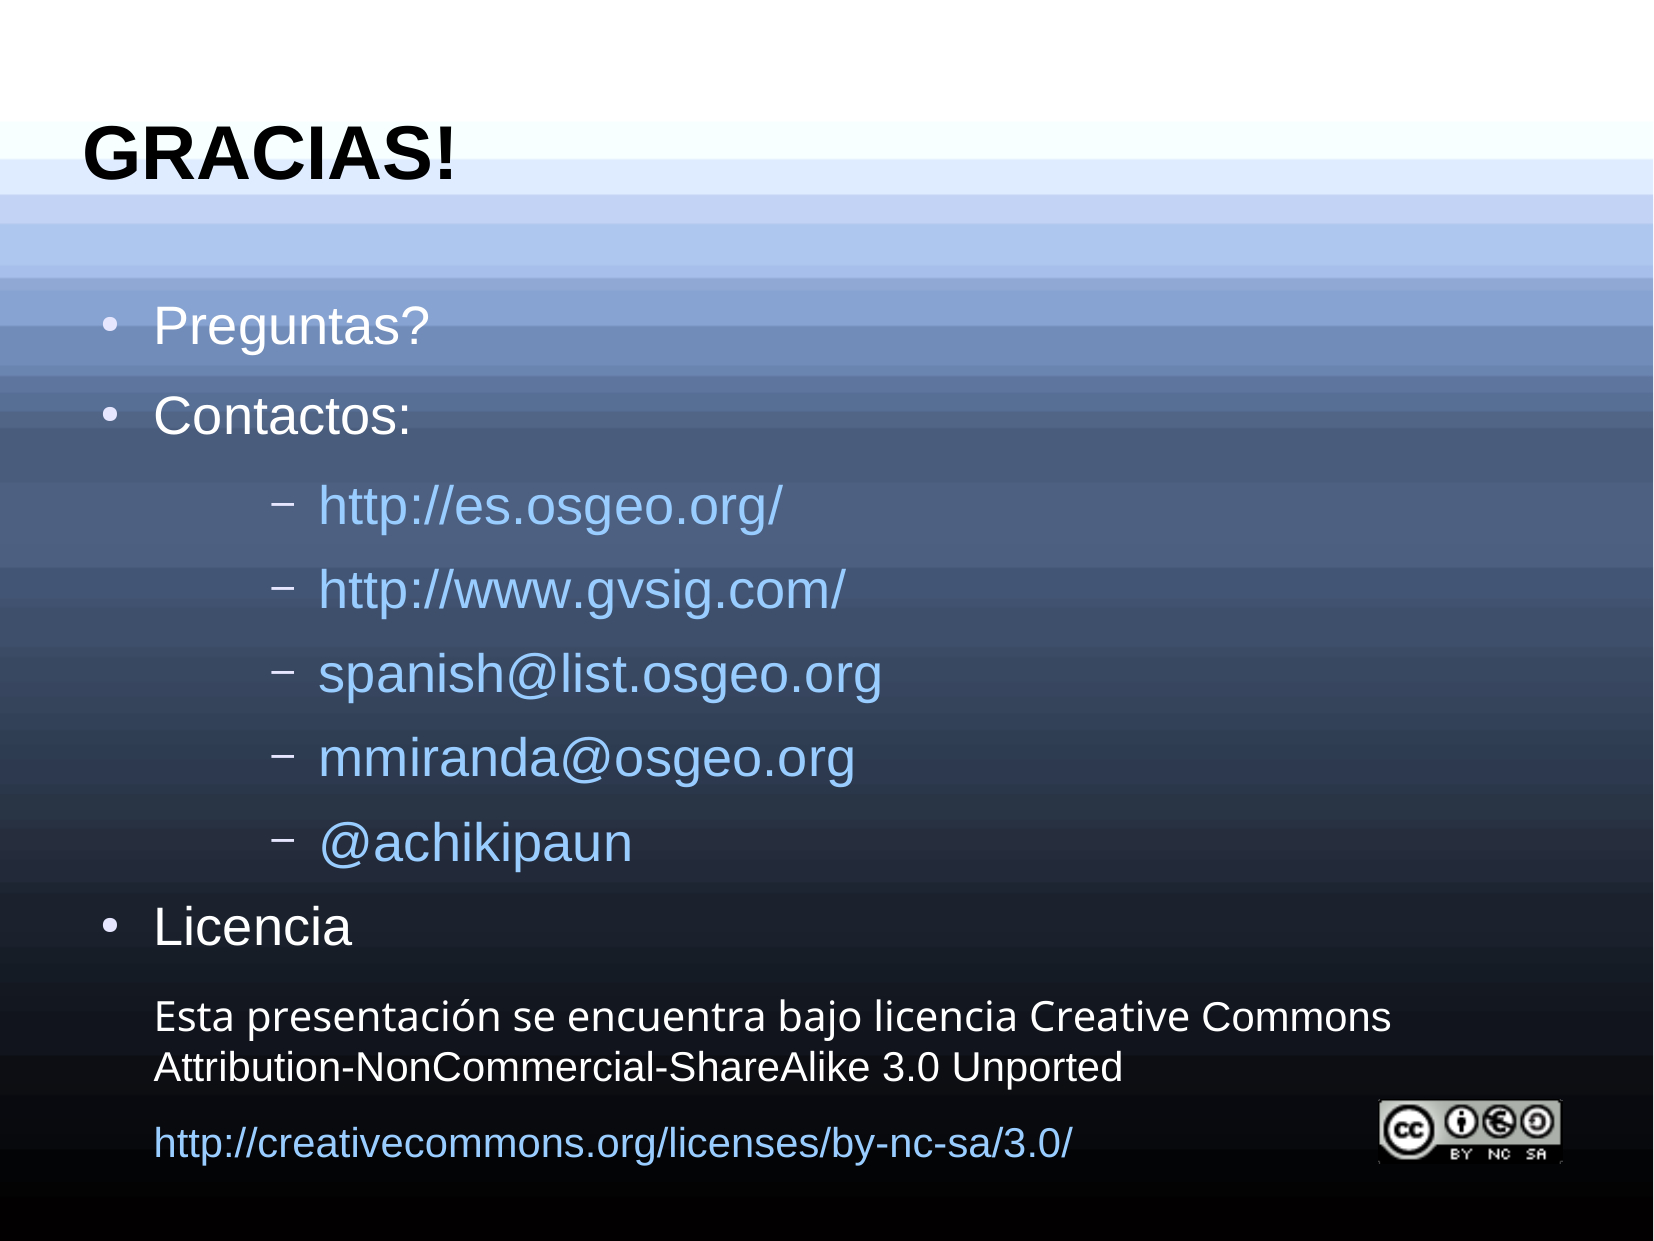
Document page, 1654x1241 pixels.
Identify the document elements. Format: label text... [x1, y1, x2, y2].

picture [0, 0, 1654, 1241]
list Preguntas? Contactos: http://es.osgeo.org/ http://www.gvsig.com/ spanish@list.osgeo.org mmiranda@osgeo.org @achikipaun Licencia Esta presentación se encuentra bajo licencia Creative Commons Attribution-NonCommercial-ShareAlike 3.0 Unported http://creativecommons.org/licenses/by-nc-sa/3.0/ [82, 295, 1571, 1156]
title GRACIAS! [82, 49, 1571, 257]
